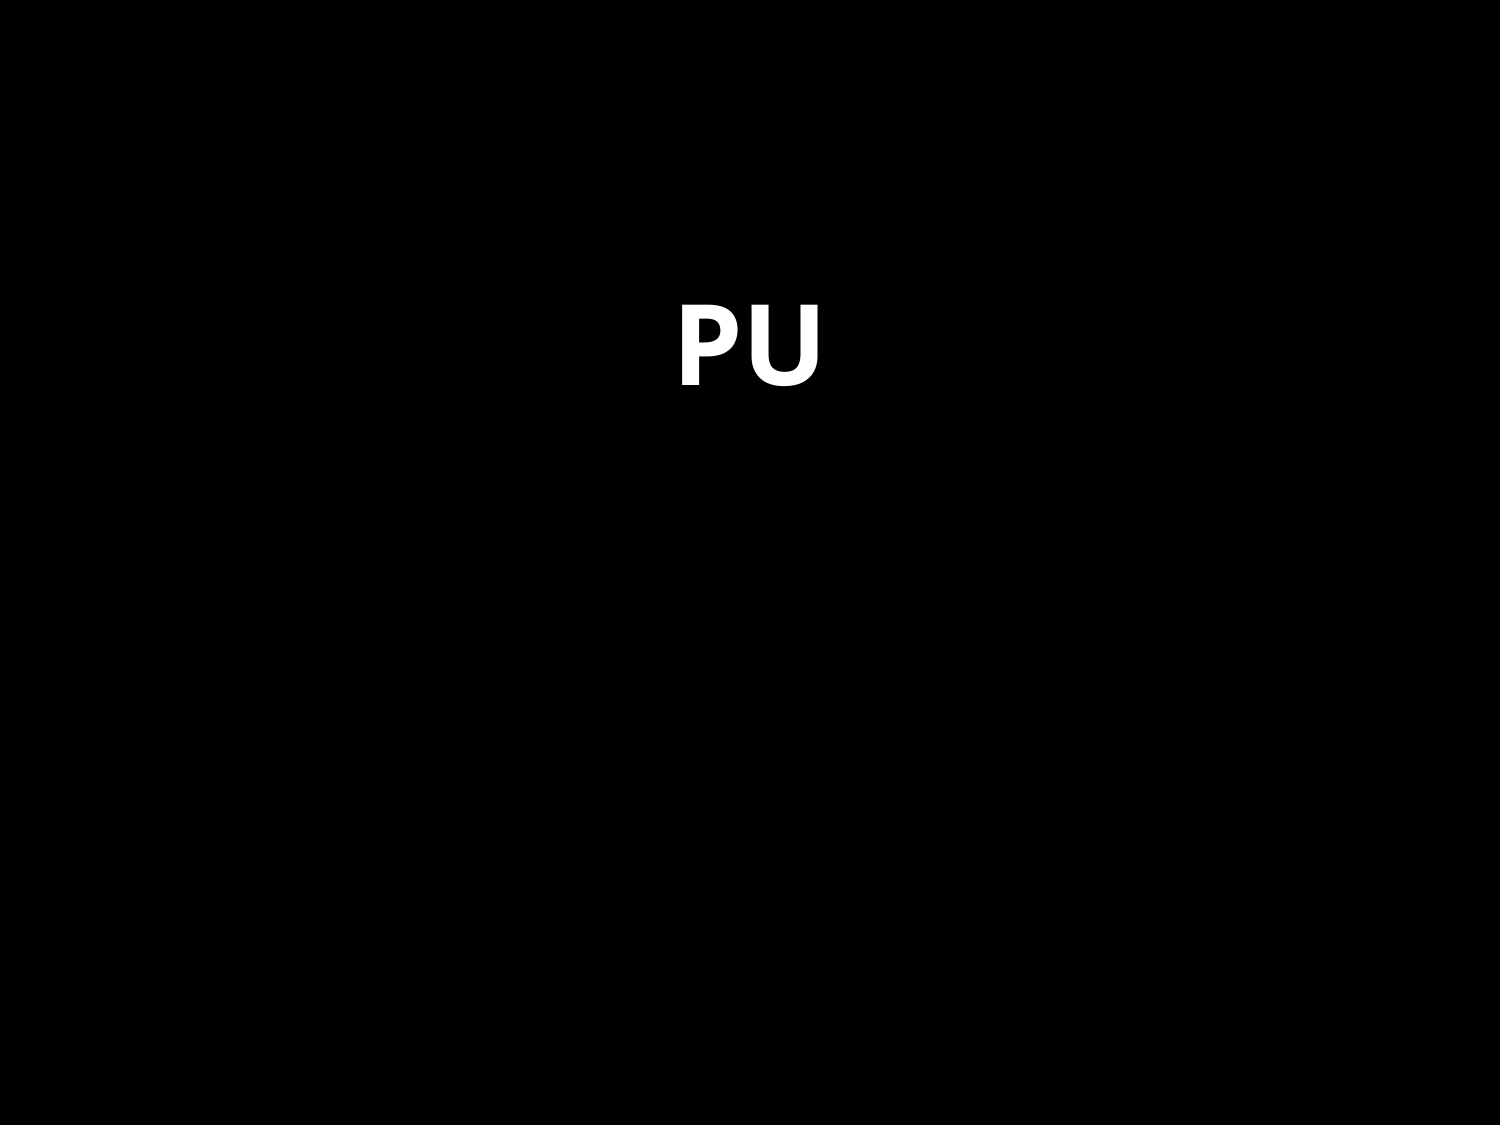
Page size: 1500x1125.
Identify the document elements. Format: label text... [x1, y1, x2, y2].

text_box PU [75, 66, 1426, 1005]
